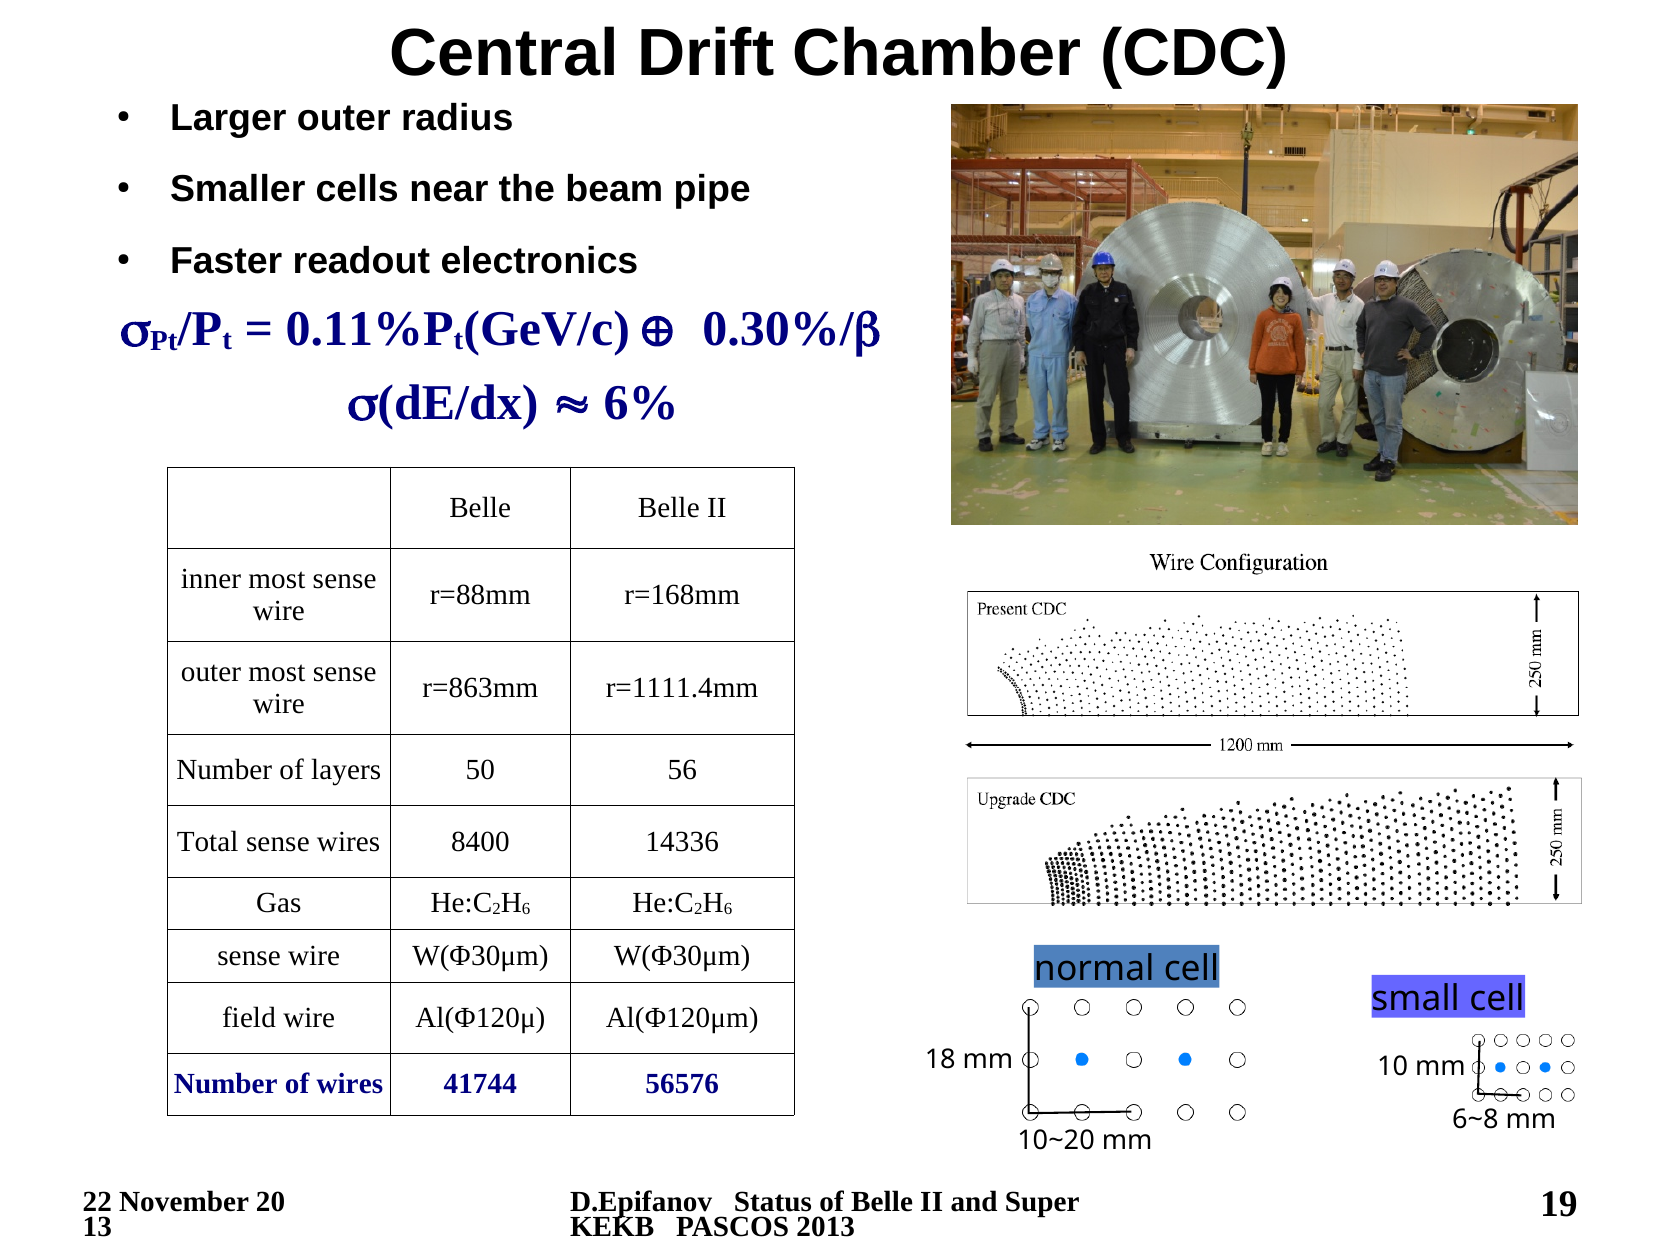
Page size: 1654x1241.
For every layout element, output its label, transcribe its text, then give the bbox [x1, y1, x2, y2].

table_cell 56 [571, 735, 794, 805]
table_cell Al(Φ120μm) [571, 983, 794, 1053]
title Central Drift Chamber (CDC) [375, 15, 1305, 90]
table_cell He:C2H6 [571, 878, 794, 929]
table_cell 56576 [571, 1054, 794, 1115]
table_cell r=88mm [391, 549, 570, 641]
picture [1470, 1032, 1575, 1102]
text_box 6~8 mm [1452, 1101, 1557, 1134]
table_cell W(Φ30μm) [391, 930, 570, 982]
text_box Pt/Pt = 0.11%Pt(GeV/c)  0.30%/ [120, 301, 881, 379]
table_cell sense wire [168, 930, 390, 982]
table_cell He:C2H6 [391, 878, 570, 929]
table_cell Number of layers [168, 735, 390, 805]
table_cell r=1111.4mm [571, 642, 794, 734]
picture [951, 104, 1578, 526]
table_cell Gas [168, 878, 390, 929]
table_cell Total sense wires [168, 806, 390, 877]
text_box 10 mm [1377, 1048, 1466, 1082]
text_box (dE/dx)  6% [347, 375, 667, 437]
table_cell inner most sense wire [168, 549, 390, 641]
table_header Belle [391, 468, 570, 548]
table_cell W(Φ30μm) [571, 930, 794, 982]
table_header Belle II [571, 468, 794, 548]
table_cell 50 [391, 735, 570, 805]
table_cell field wire [168, 983, 390, 1053]
list Larger outer radius Smaller cells near the beam pipe Faster readout electronics [99, 96, 917, 286]
text_box normal cell [1033, 944, 1220, 988]
table_cell Al(Φ120μ) [391, 983, 570, 1053]
text_box 10~20 mm [1017, 1122, 1153, 1156]
text_box 18 mm [924, 1041, 1014, 1075]
text_box small cell [1371, 974, 1526, 1018]
picture [1020, 997, 1246, 1121]
table_cell 8400 [391, 806, 570, 877]
table_cell r=863mm [391, 642, 570, 734]
table_cell outer most sense wire [168, 642, 390, 734]
table_cell 41744 [391, 1054, 570, 1115]
table_cell r=168mm [571, 549, 794, 641]
picture [937, 541, 1644, 931]
table_cell Number of wires [168, 1054, 390, 1115]
table_cell 14336 [571, 806, 794, 877]
table_header [168, 468, 390, 548]
